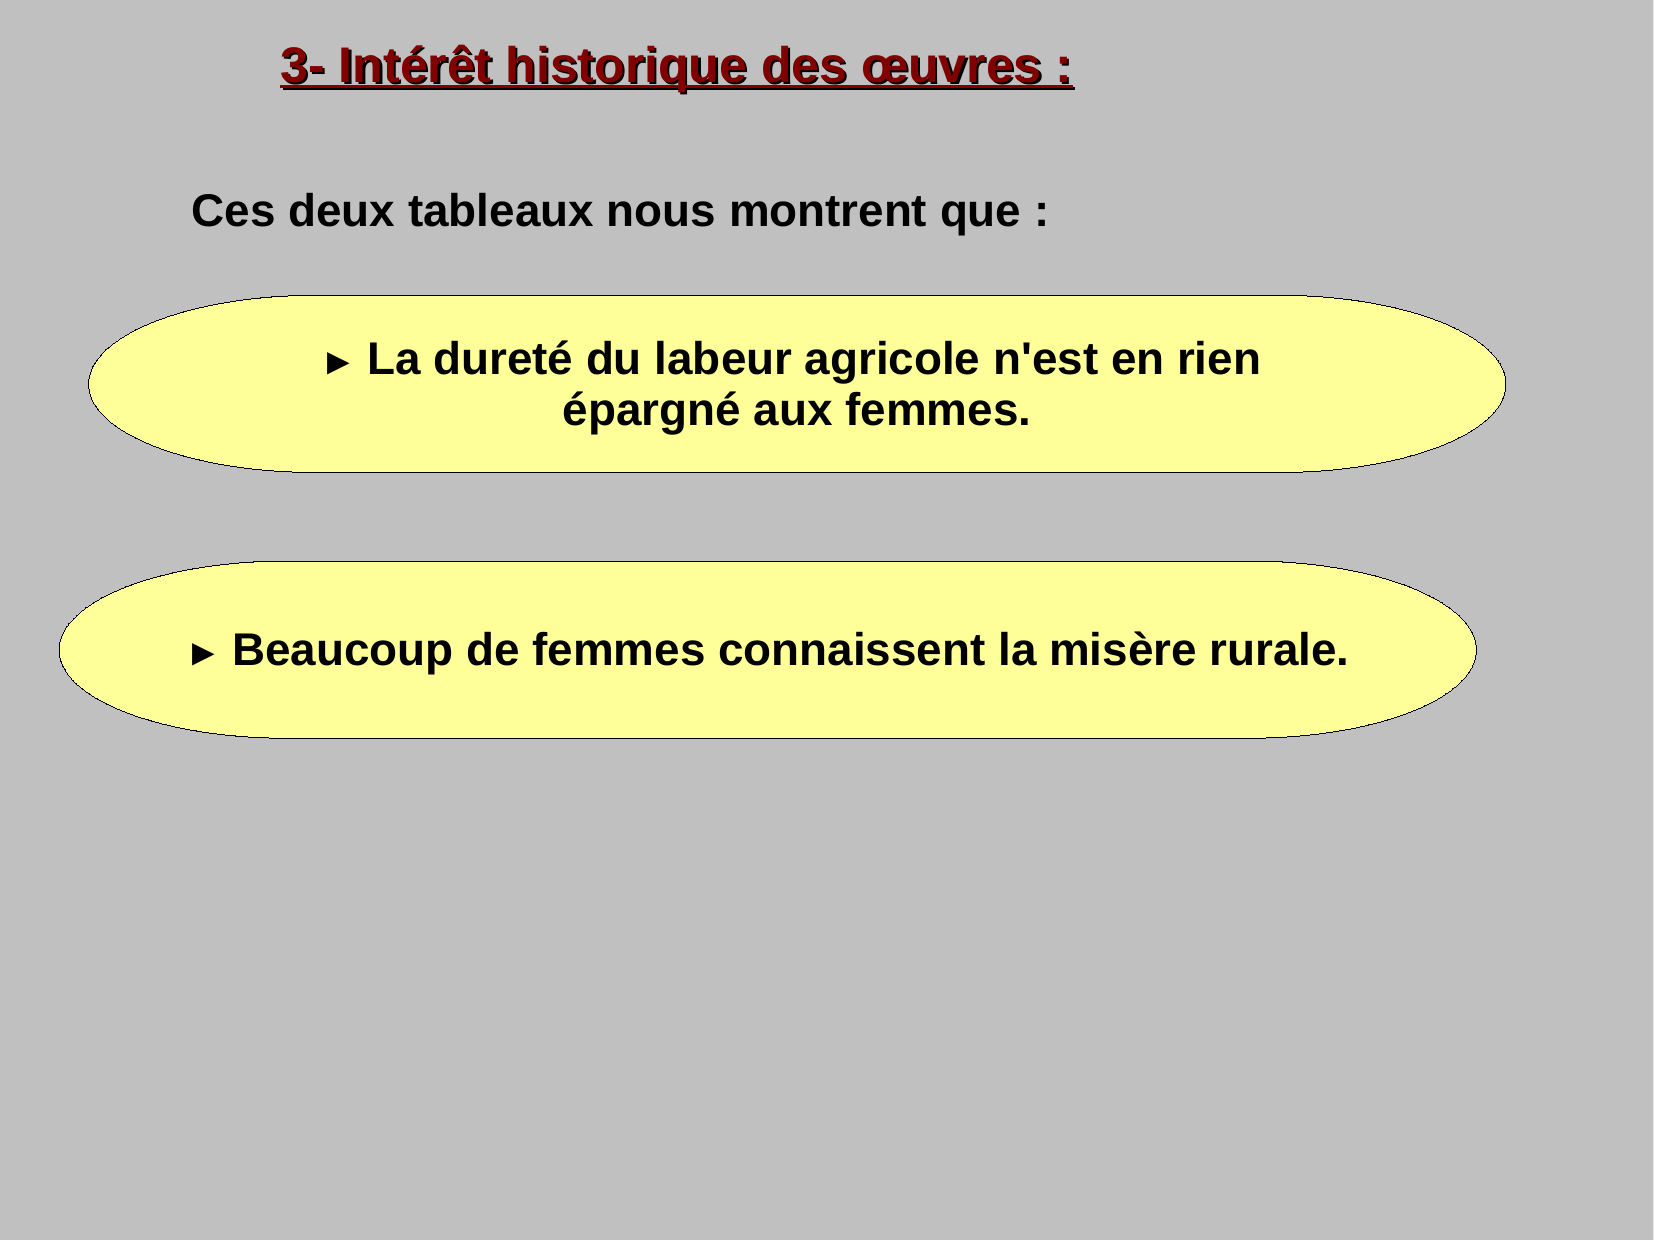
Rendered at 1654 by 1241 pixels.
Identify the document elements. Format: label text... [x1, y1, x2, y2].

text_box ► Beaucoup de femmes connaissent la misère rurale. [59, 561, 1477, 739]
text_box ► La dureté du labeur agricole n'est en rien épargné aux femmes. [88, 295, 1506, 473]
text_box Ces deux tableaux nous montrent que : [177, 177, 1123, 245]
text_box 3- Intérêt historique des œuvres : [265, 29, 1359, 102]
